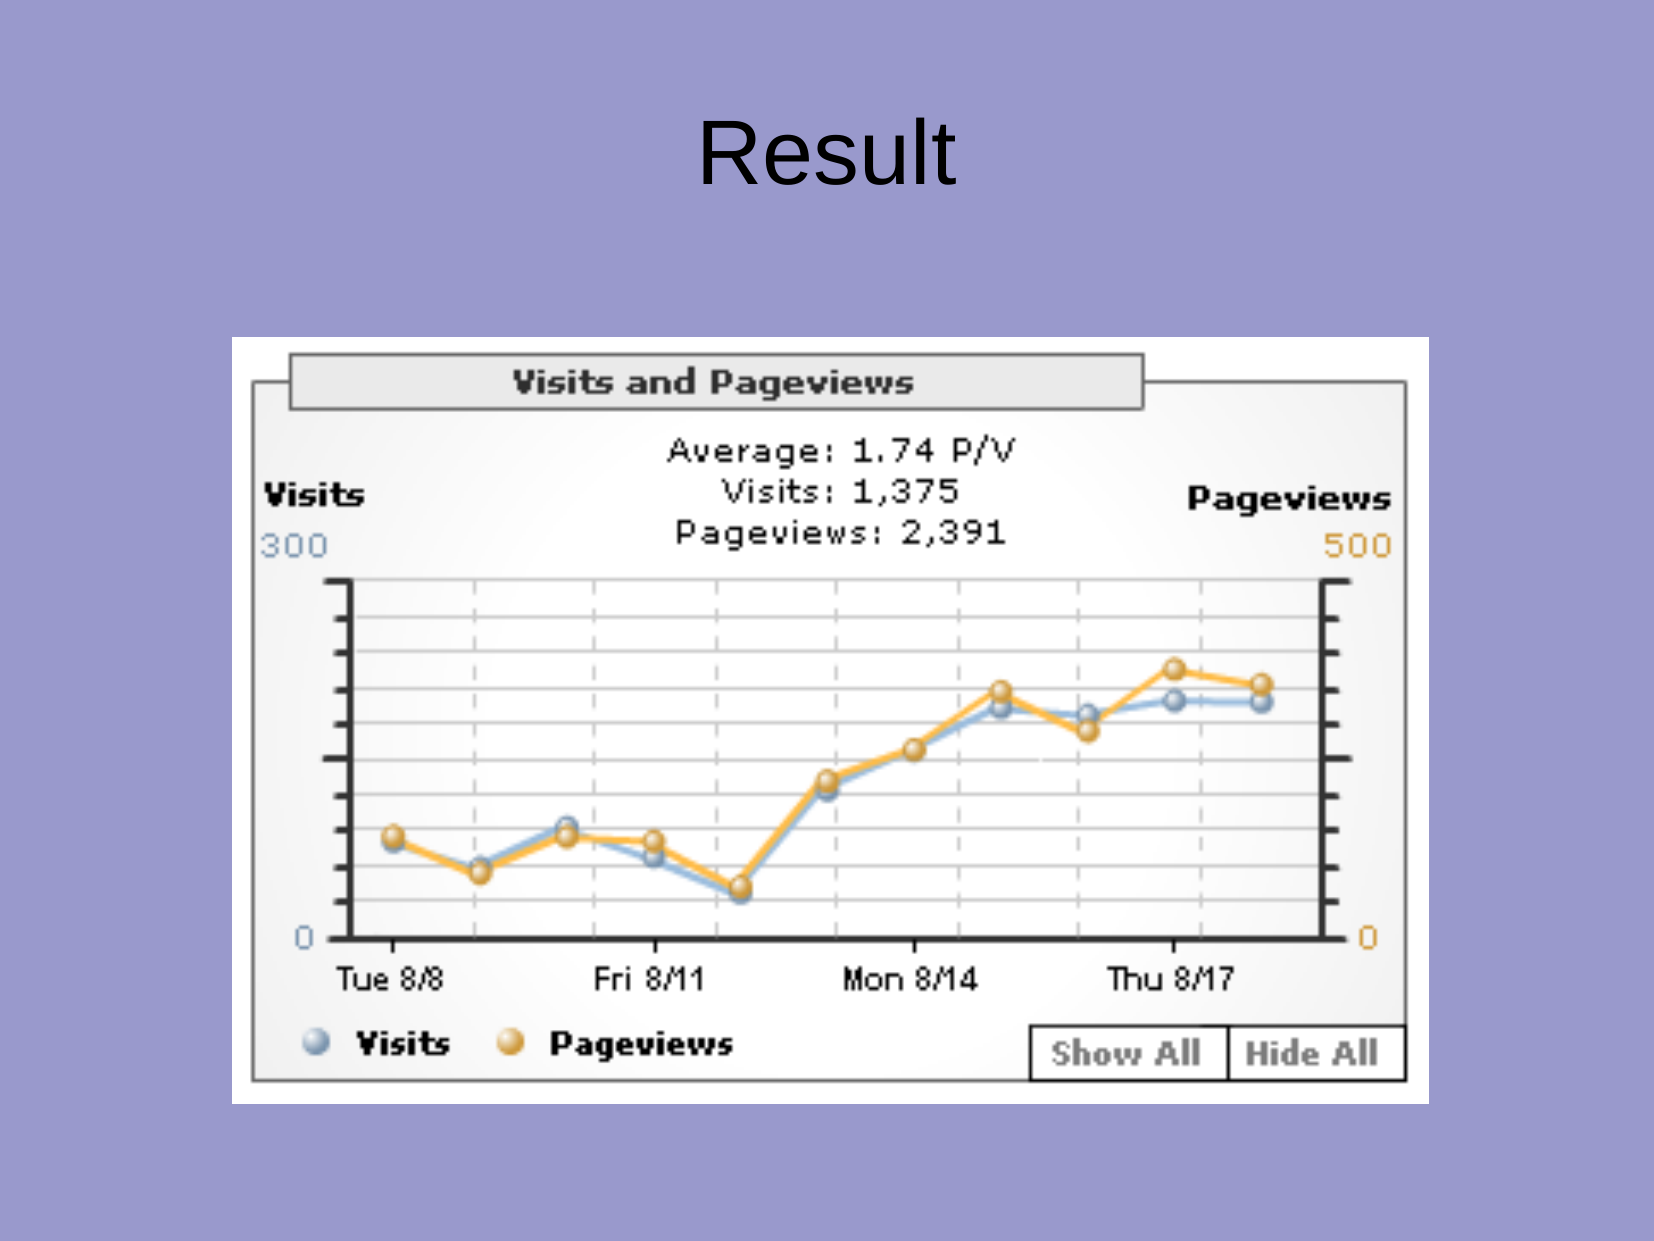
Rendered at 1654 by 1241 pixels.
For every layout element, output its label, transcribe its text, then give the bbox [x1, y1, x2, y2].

picture [232, 337, 1429, 1105]
title Result [82, 56, 1571, 250]
